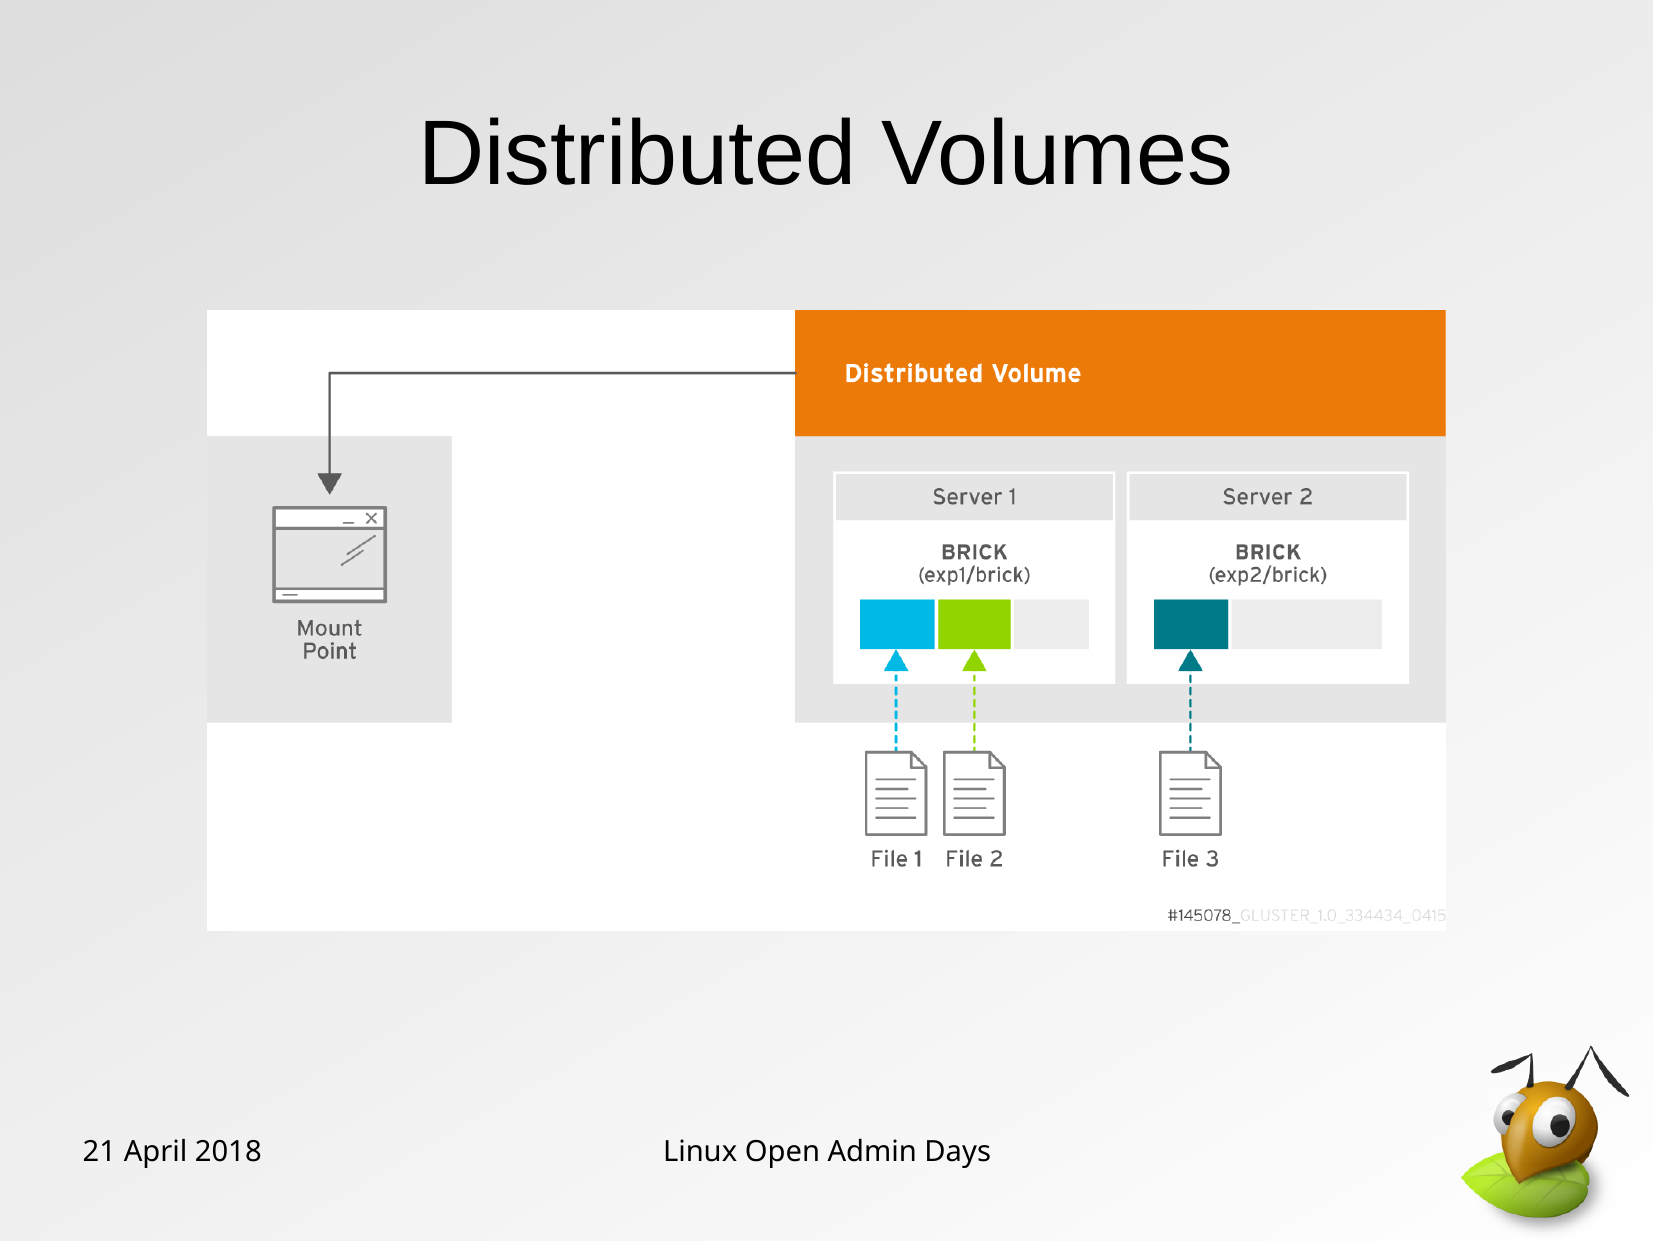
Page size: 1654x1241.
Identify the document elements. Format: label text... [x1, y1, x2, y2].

picture [207, 310, 1446, 931]
picture [1432, 1037, 1653, 1241]
title Distributed Volumes [82, 49, 1571, 257]
